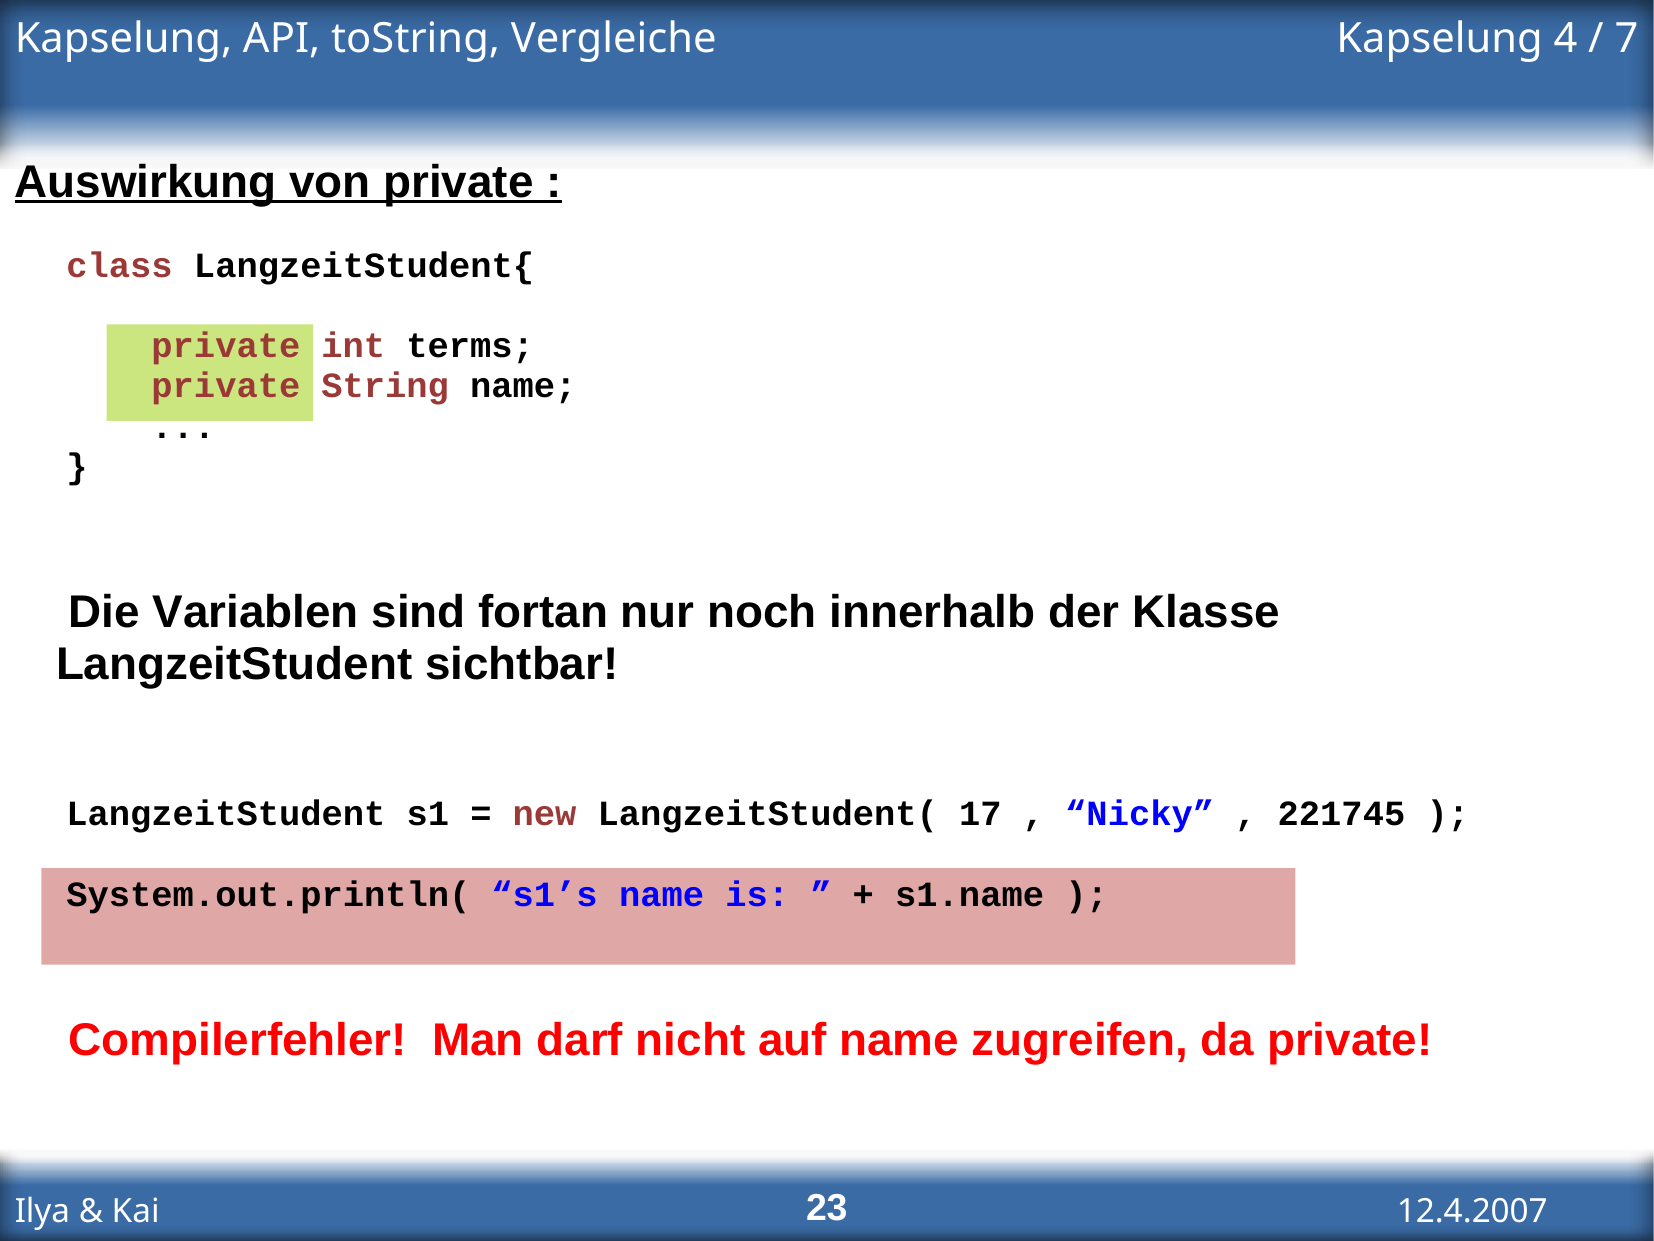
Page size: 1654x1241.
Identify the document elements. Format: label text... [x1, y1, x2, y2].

text_box LangzeitStudent s1 = new LangzeitStudent( 17 , “Nicky” , 221745 ); System.out.println( “s1’s name is: ” + s1.name ); [51, 788, 1654, 925]
text_box Auswirkung von private : [0, 148, 1654, 216]
text_box [41, 868, 1296, 965]
picture [0, 0, 1654, 148]
text_box Kapselung 4 / 7 [1226, 0, 1654, 73]
text_box class LangzeitStudent{ private int terms; private String name; ... } [51, 239, 731, 498]
picture [0, 1149, 1654, 1241]
text_box Die Variablen sind fortan nur noch innerhalb der Klasse LangzeitStudent sichtbar! [41, 578, 1585, 697]
text_box Compilerfehler! Man darf nicht auf name zugreifen, da private! [41, 1005, 1654, 1073]
